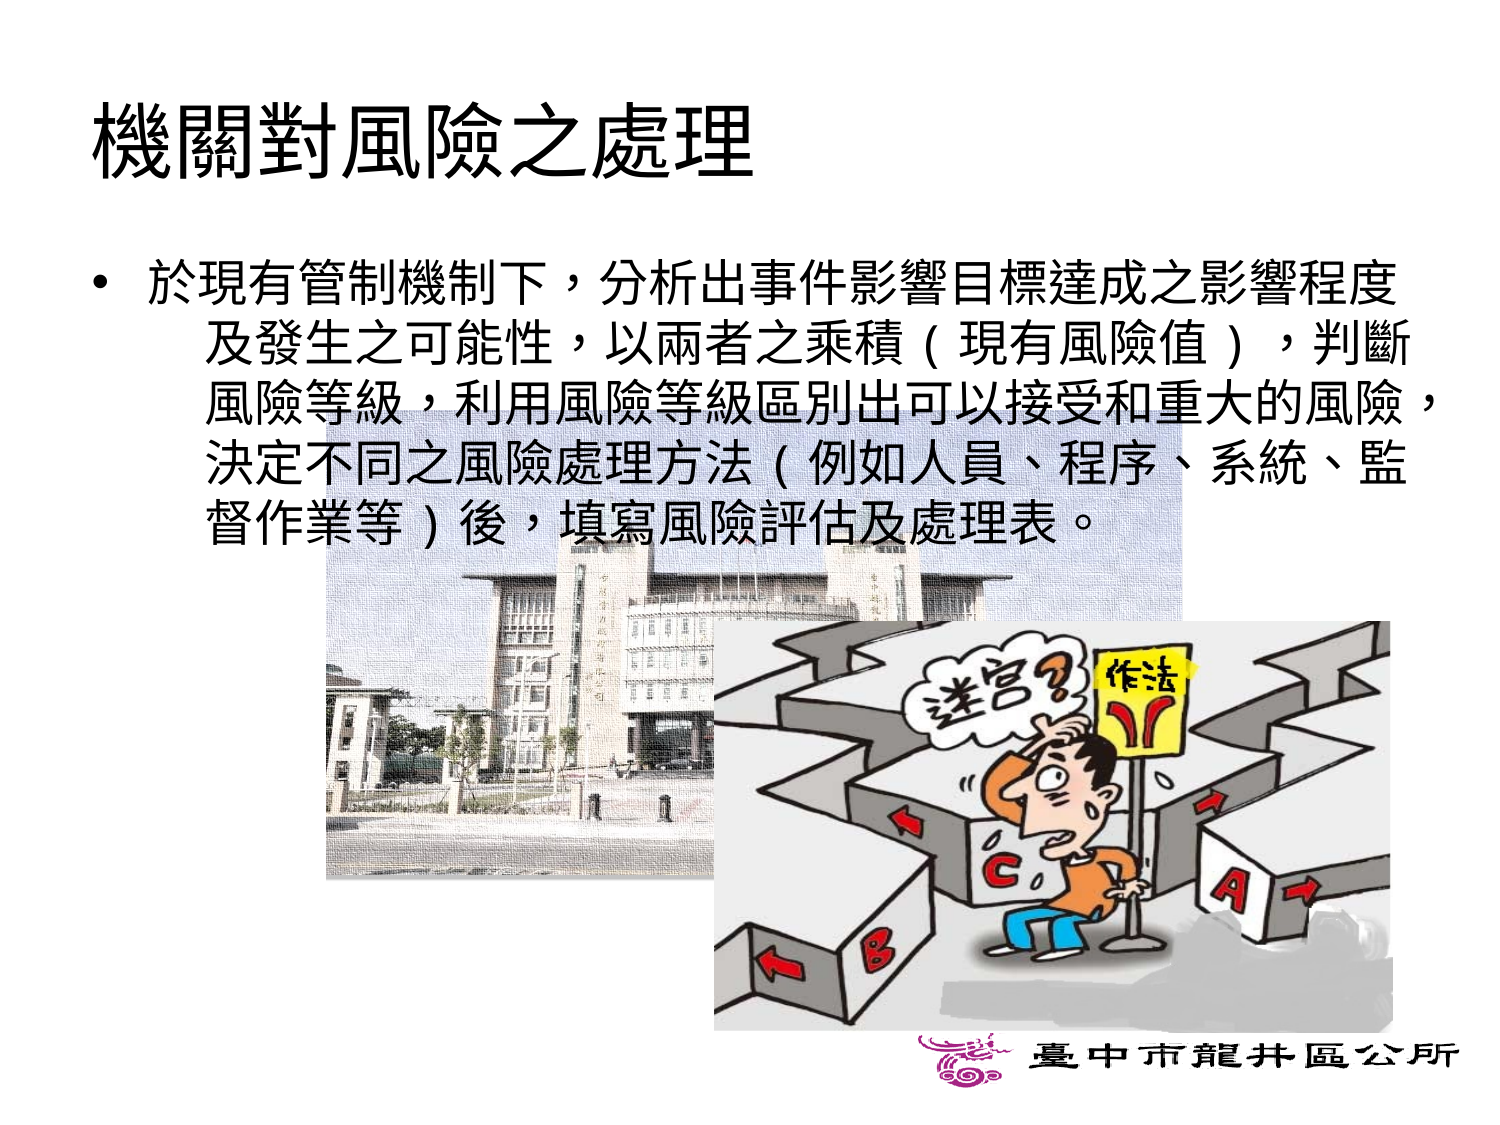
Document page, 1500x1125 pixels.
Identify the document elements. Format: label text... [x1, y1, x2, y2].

title 機關對風險之處理 [75, 45, 1426, 233]
picture [714, 621, 1393, 1033]
text_box 於現有管制機制下，分析出事件影響目標達成之影響程度及發生之可能性，以兩者之乘積(現有風險值)，判斷風險等級，利用風險等級區別出可以接受和重大的風險，決定不同之風險處理方法(例如人員、程序、系統、監督作業等)後，填寫風險評估及處理表。 [76, 243, 1436, 1000]
